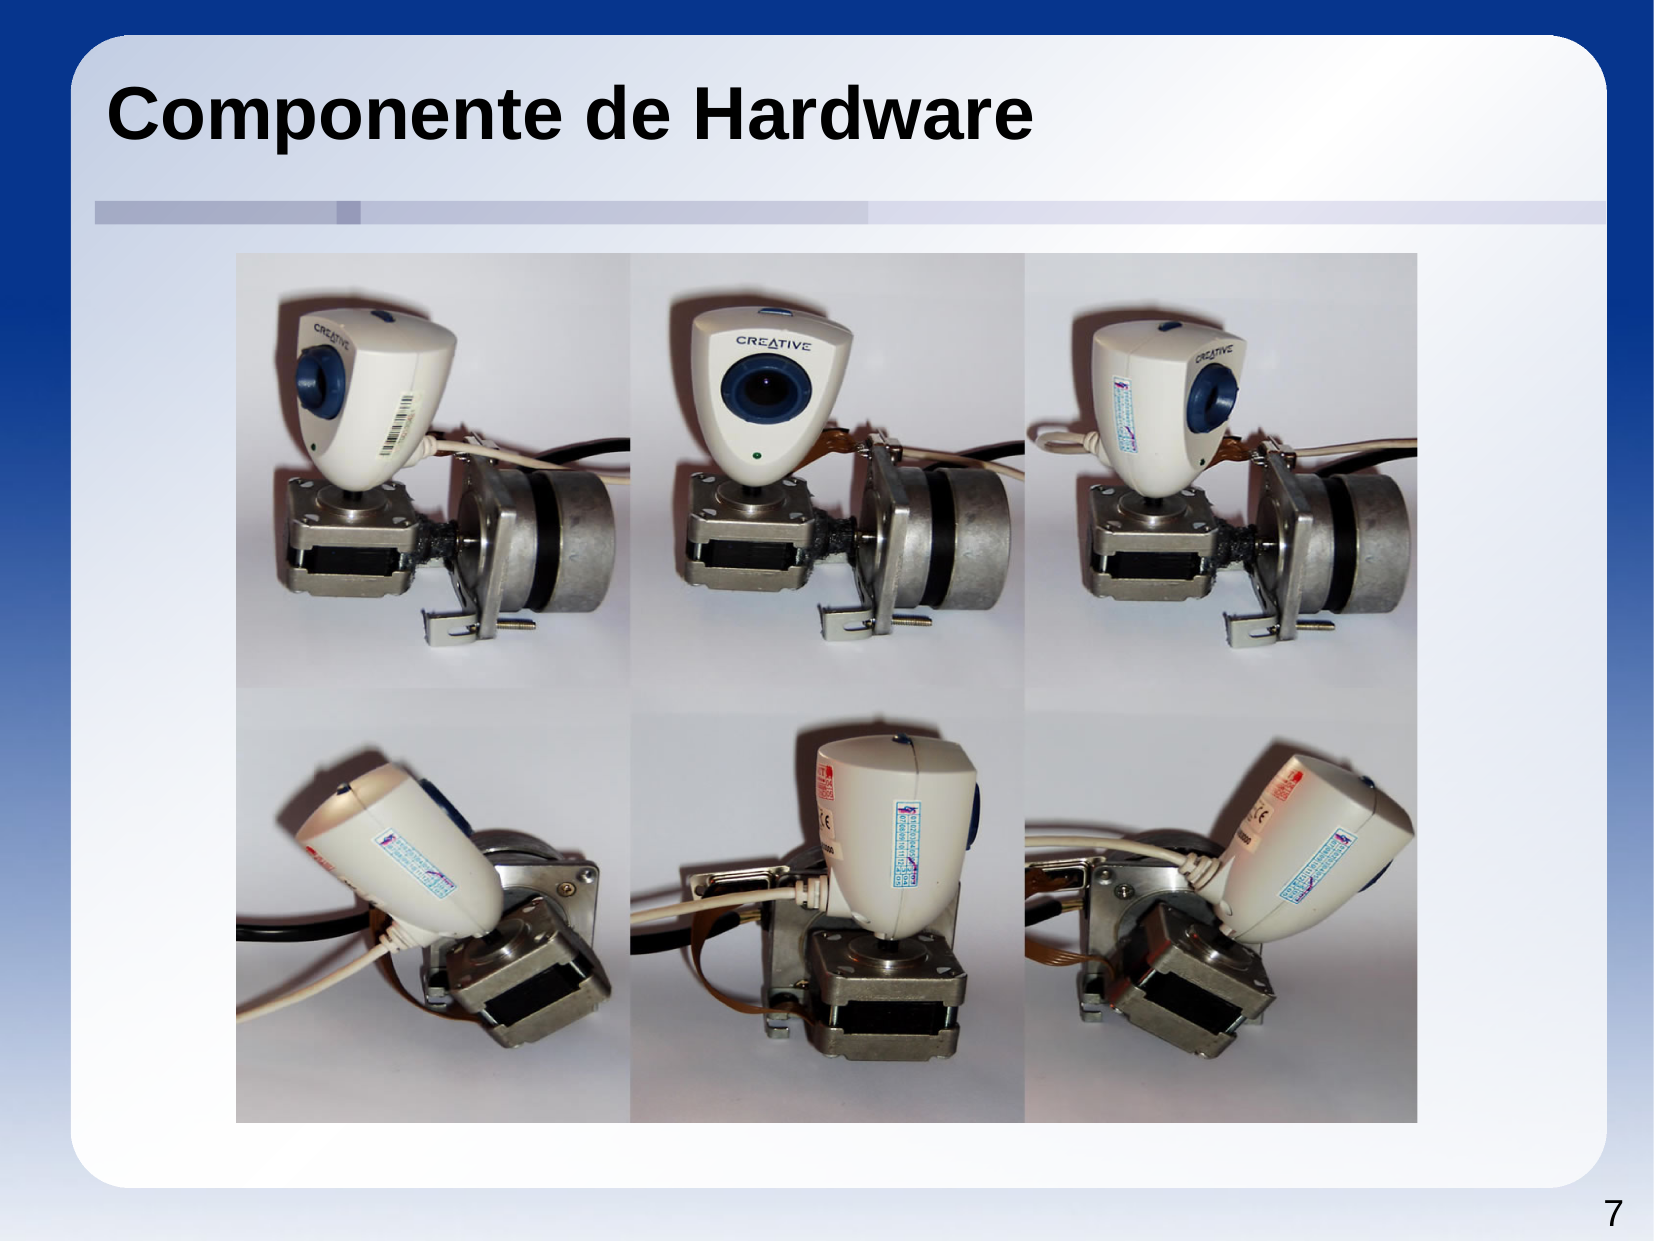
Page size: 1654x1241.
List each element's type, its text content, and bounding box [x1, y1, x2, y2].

title Componente de Hardware [106, 49, 1583, 178]
picture [0, 0, 1654, 1241]
